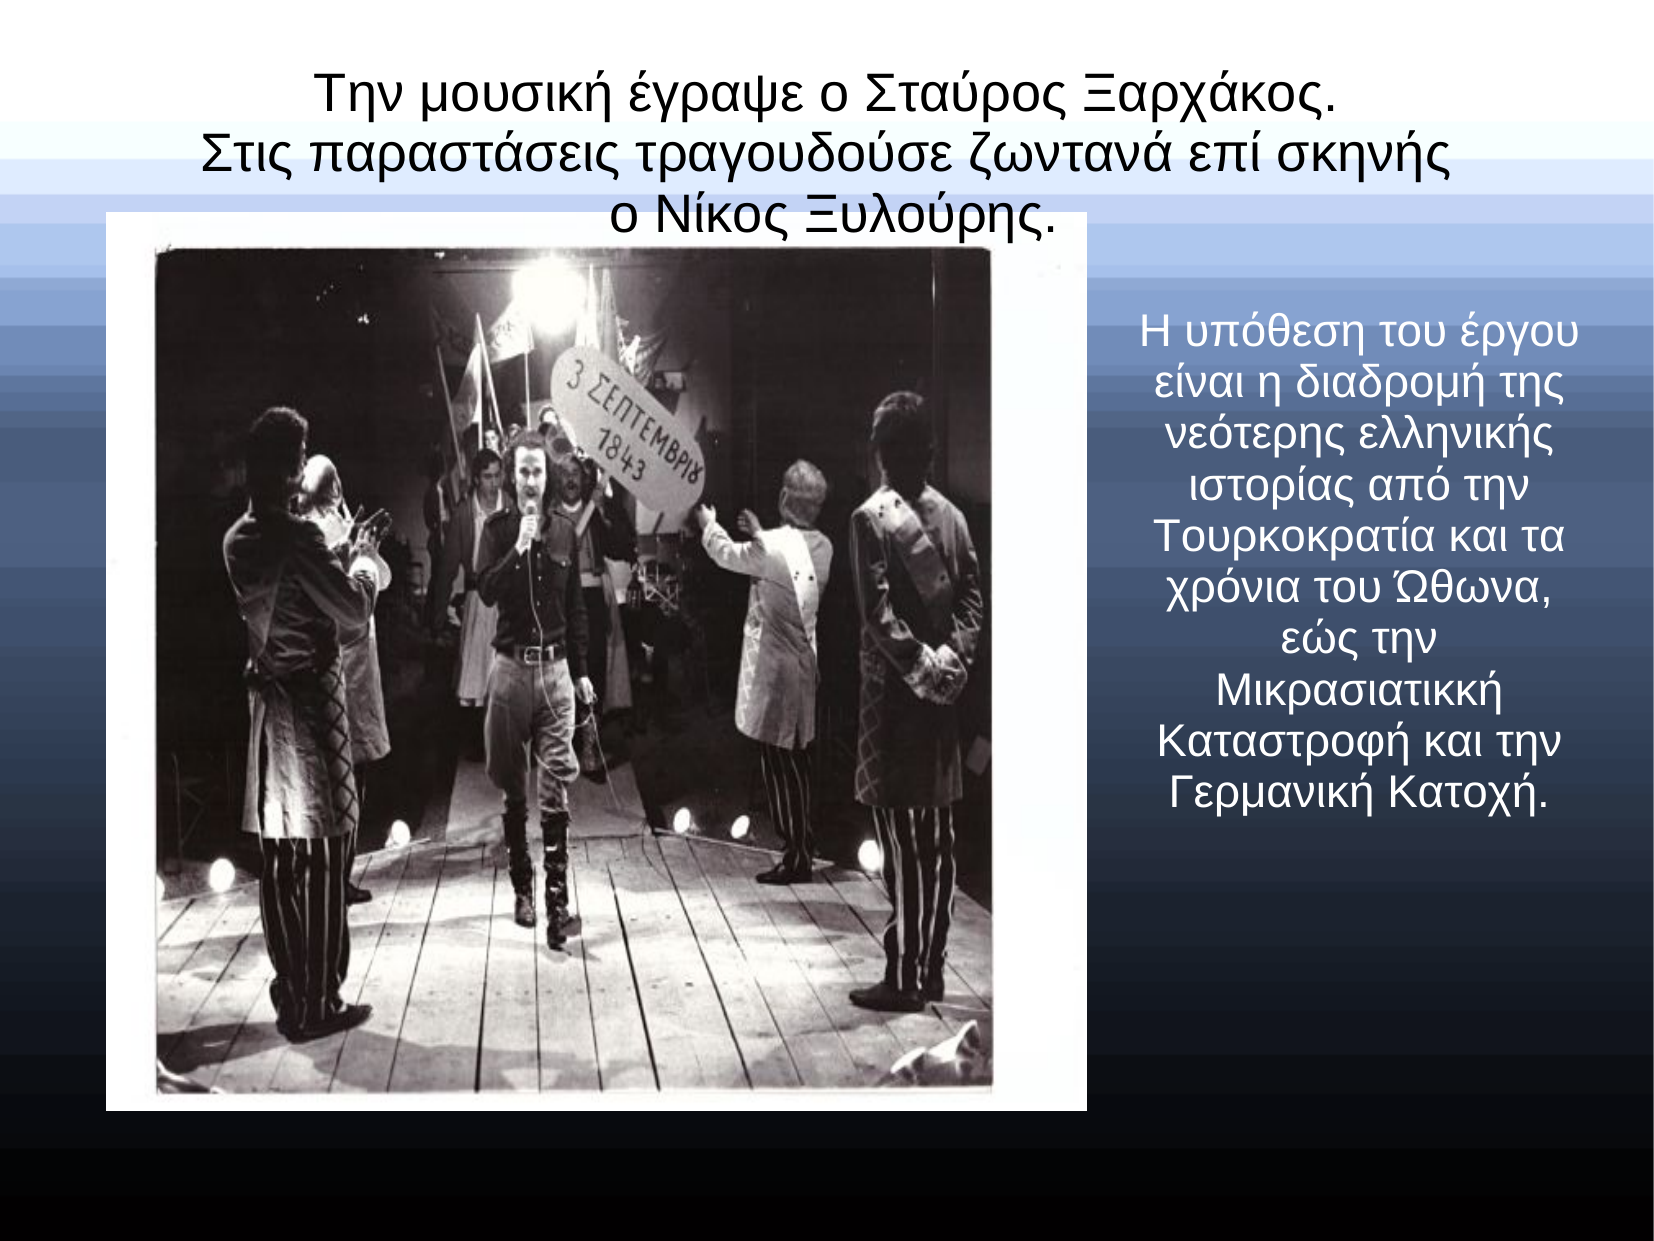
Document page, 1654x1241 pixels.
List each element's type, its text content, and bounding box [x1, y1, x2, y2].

subtitle Η υπόθεση του έργου είναι η διαδρομή της νεότερης ελληνικής ιστορίας από την Τουρκοκρατία και τα χρόνια του Ώθωνα, εώς την Μικρασιατικκή Καταστροφή και την Γερμανική Κατοχή. [1133, 172, 1586, 927]
title Την μουσική έγραψε ο Σταύρος Ξαρχάκος. Στις παραστάσεις τραγουδούσε ζωντανά επί σκηνής ο Νίκος Ξυλούρης. [82, 49, 1571, 257]
picture [0, 0, 1654, 1241]
